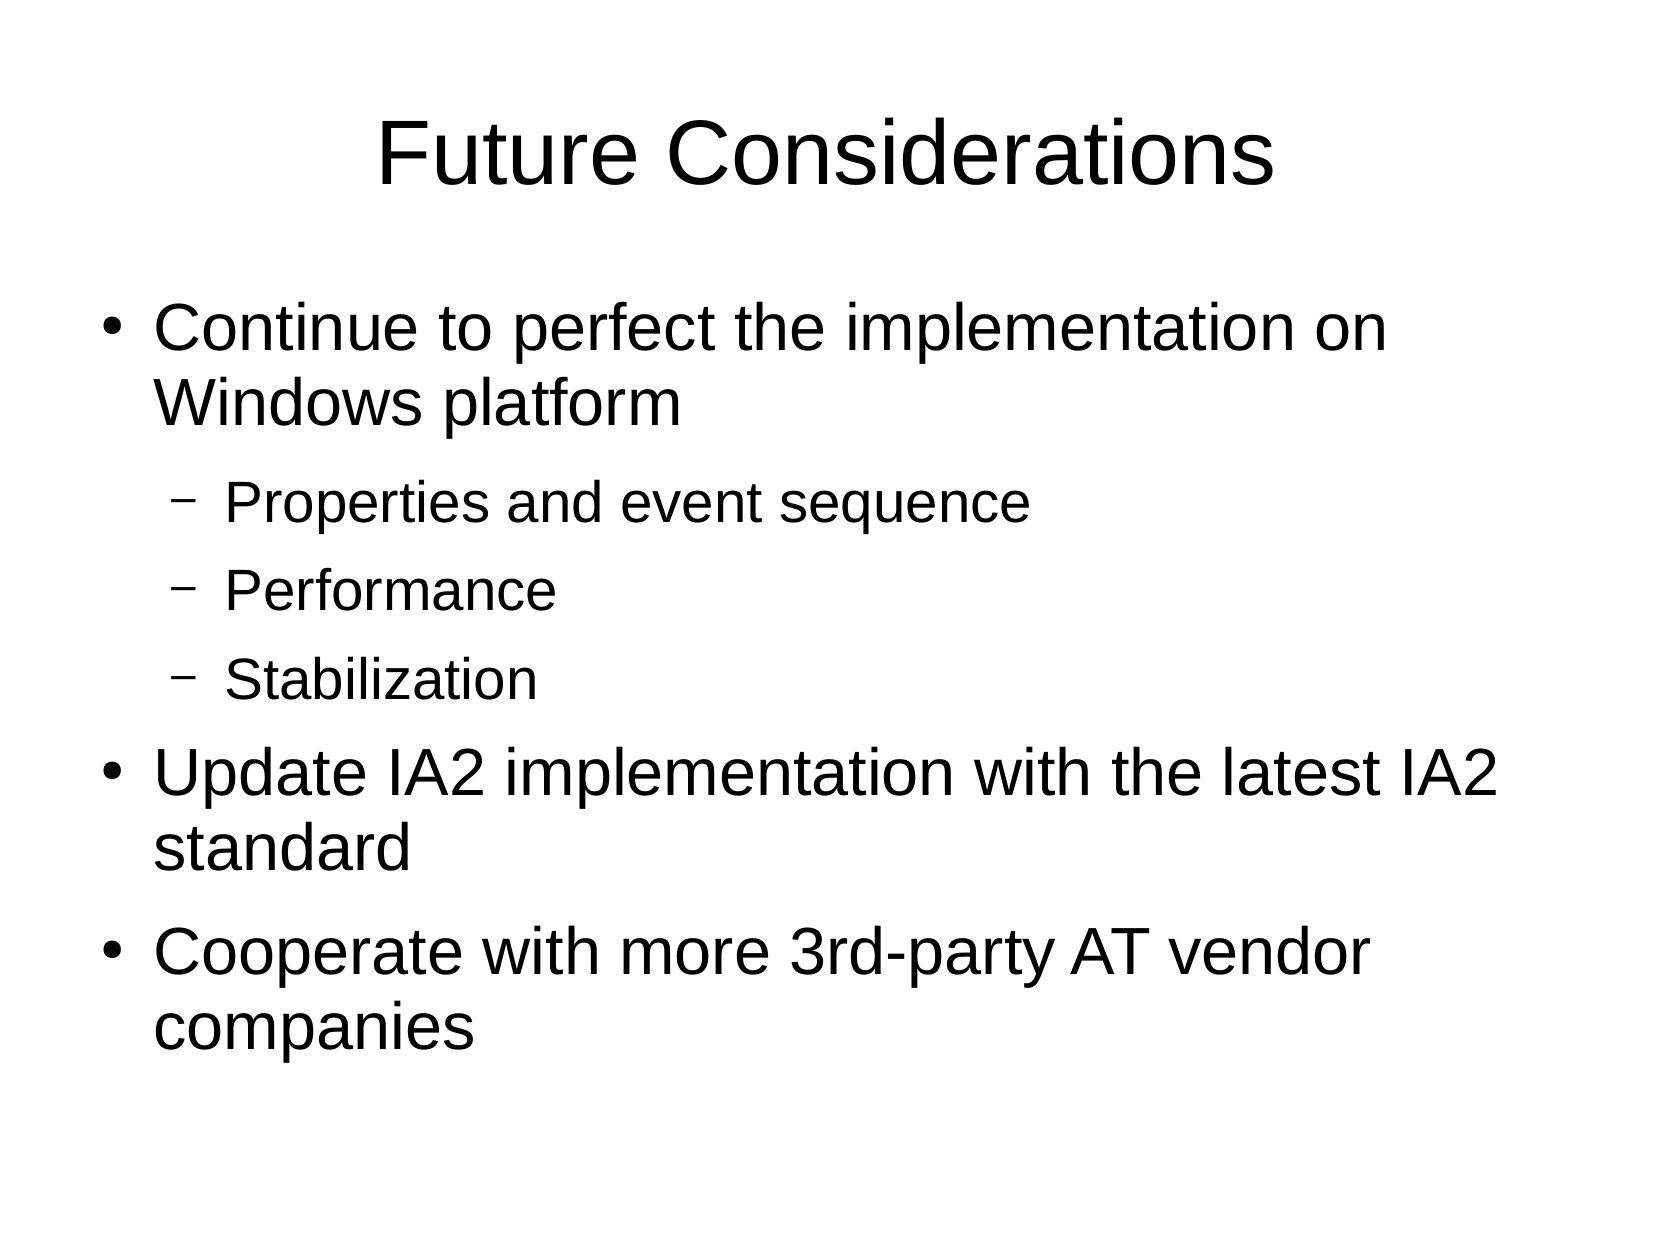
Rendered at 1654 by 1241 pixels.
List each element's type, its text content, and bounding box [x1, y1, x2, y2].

list Continue to perfect the implementation on Windows platform Properties and event sequence Performance Stabilization Update IA2 implementation with the latest IA2 standard Cooperate with more 3rd-party AT vendor companies [82, 290, 1571, 1094]
title Future Considerations [82, 56, 1571, 250]
